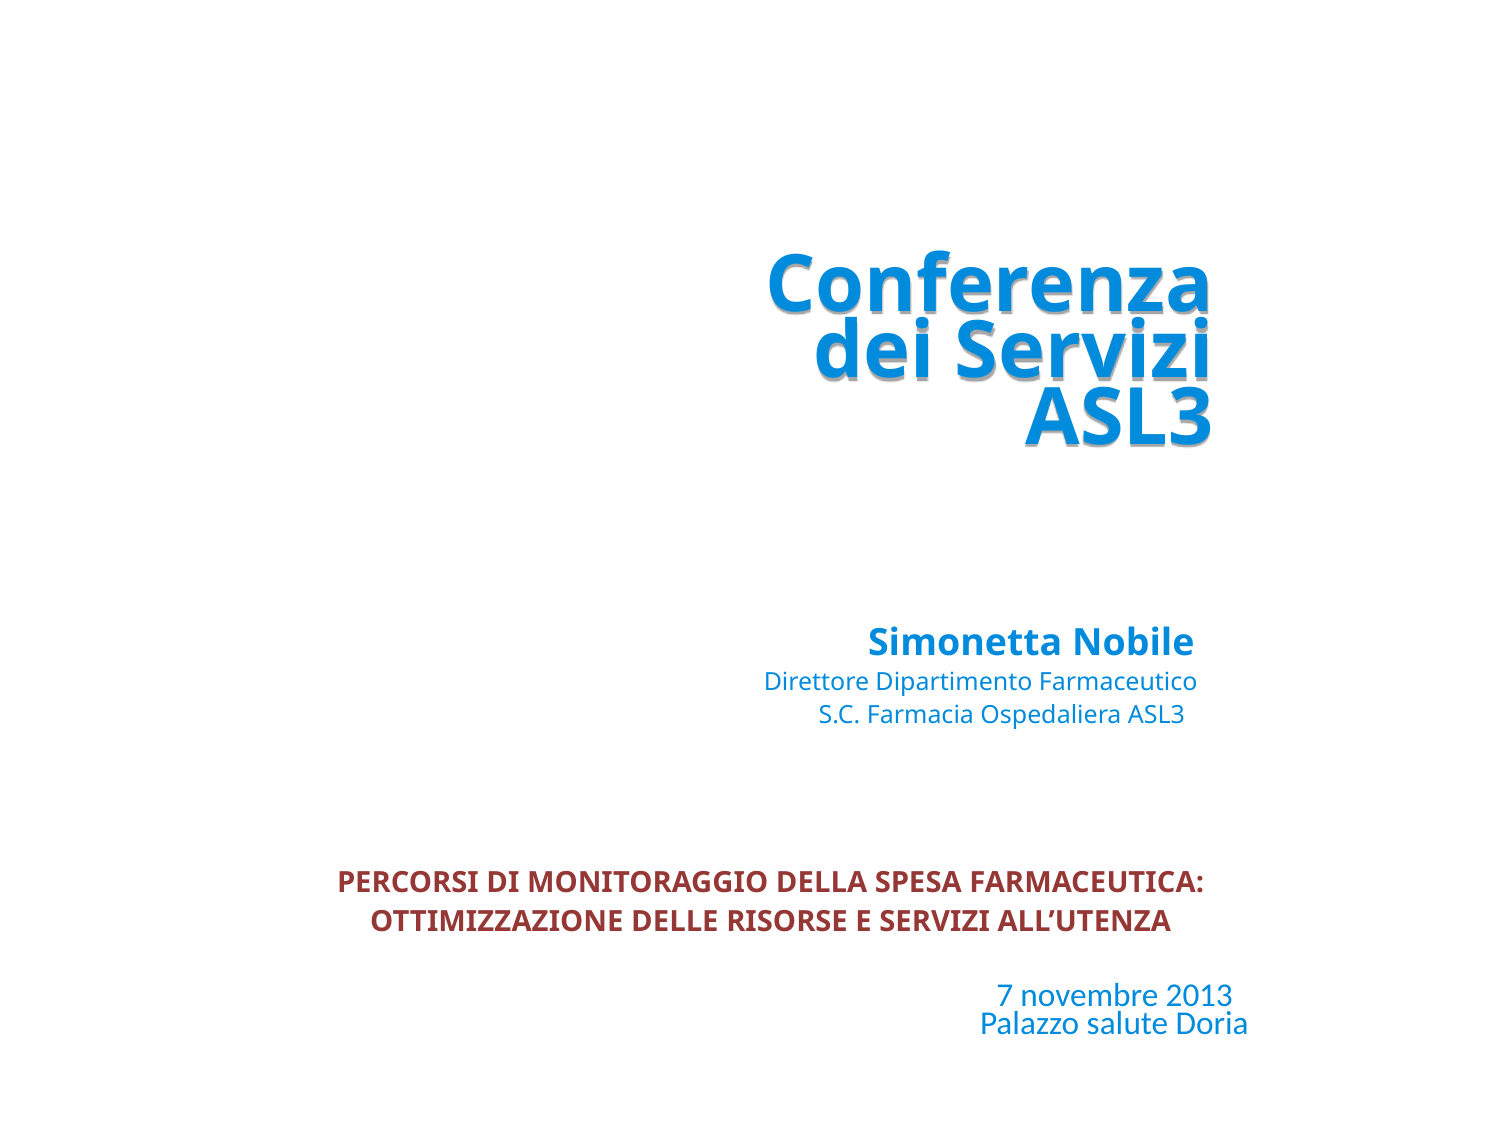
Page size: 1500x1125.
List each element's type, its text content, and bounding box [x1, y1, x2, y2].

text_box Simonetta Nobile Direttore Dipartimento Farmaceutico S.C. Farmacia Ospedaliera ASL3 PERCORSI DI MONITORAGGIO DELLA SPESA FARMACEUTICA: OTTIMIZZAZIONE DELLE RISORSE E SERVIZI ALL’UTENZA [322, 511, 1274, 743]
text_box 7 novembre 2013 Palazzo salute Doria [750, 963, 1480, 1125]
title Conferenza dei Servizi ASL3 [750, 242, 1318, 474]
